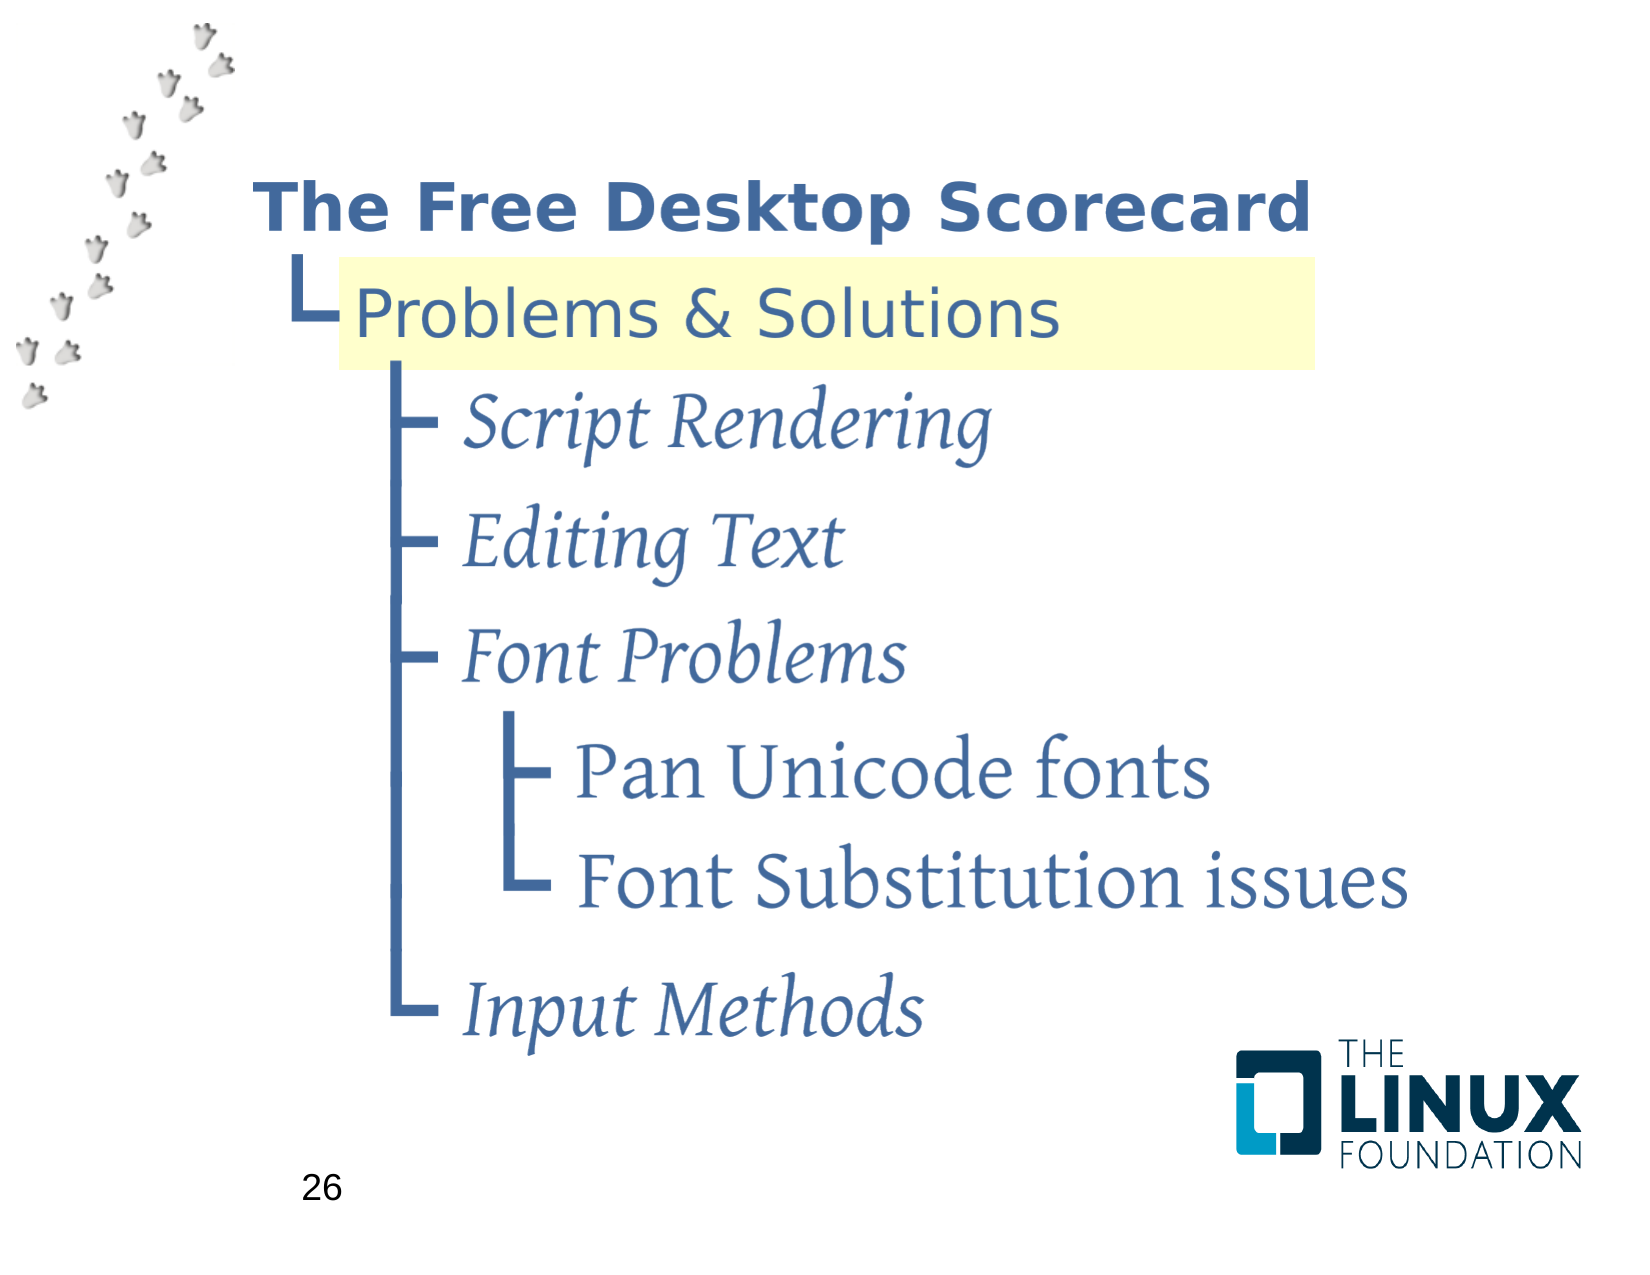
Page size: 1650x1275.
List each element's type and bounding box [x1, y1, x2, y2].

picture [253, 180, 1613, 1200]
picture [16, 23, 235, 430]
